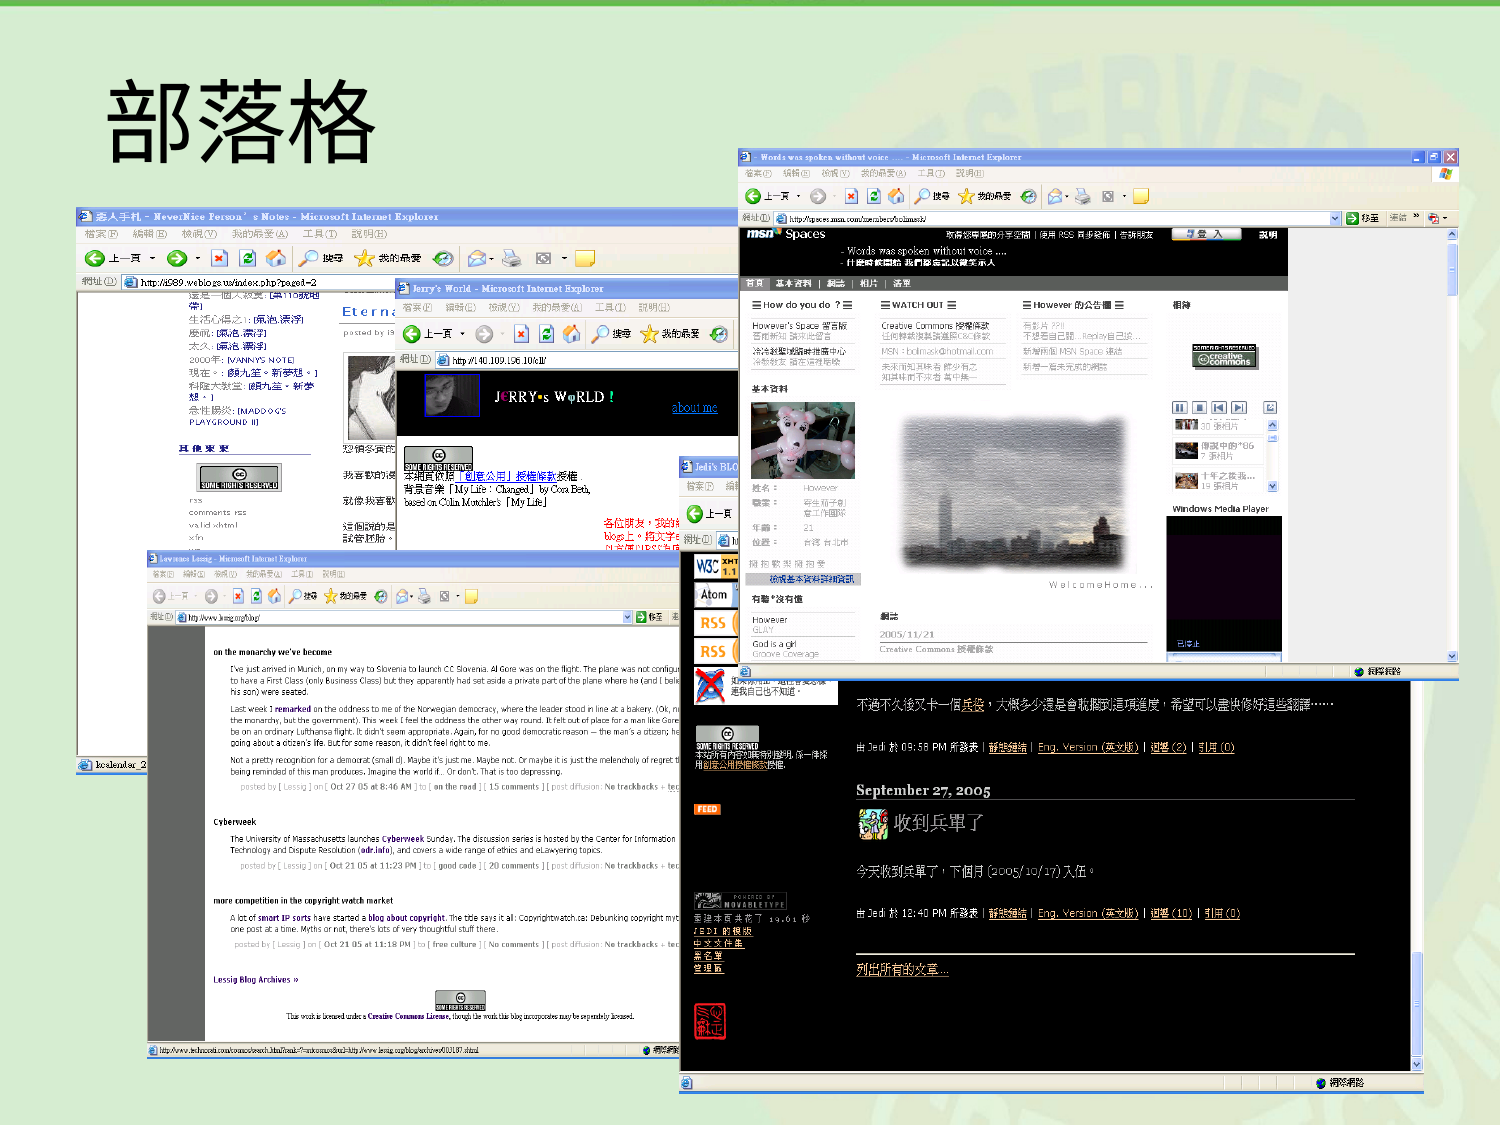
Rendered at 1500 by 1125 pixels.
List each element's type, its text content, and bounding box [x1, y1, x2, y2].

picture [0, 0, 1500, 1125]
text_box 部落格 [88, 42, 644, 192]
